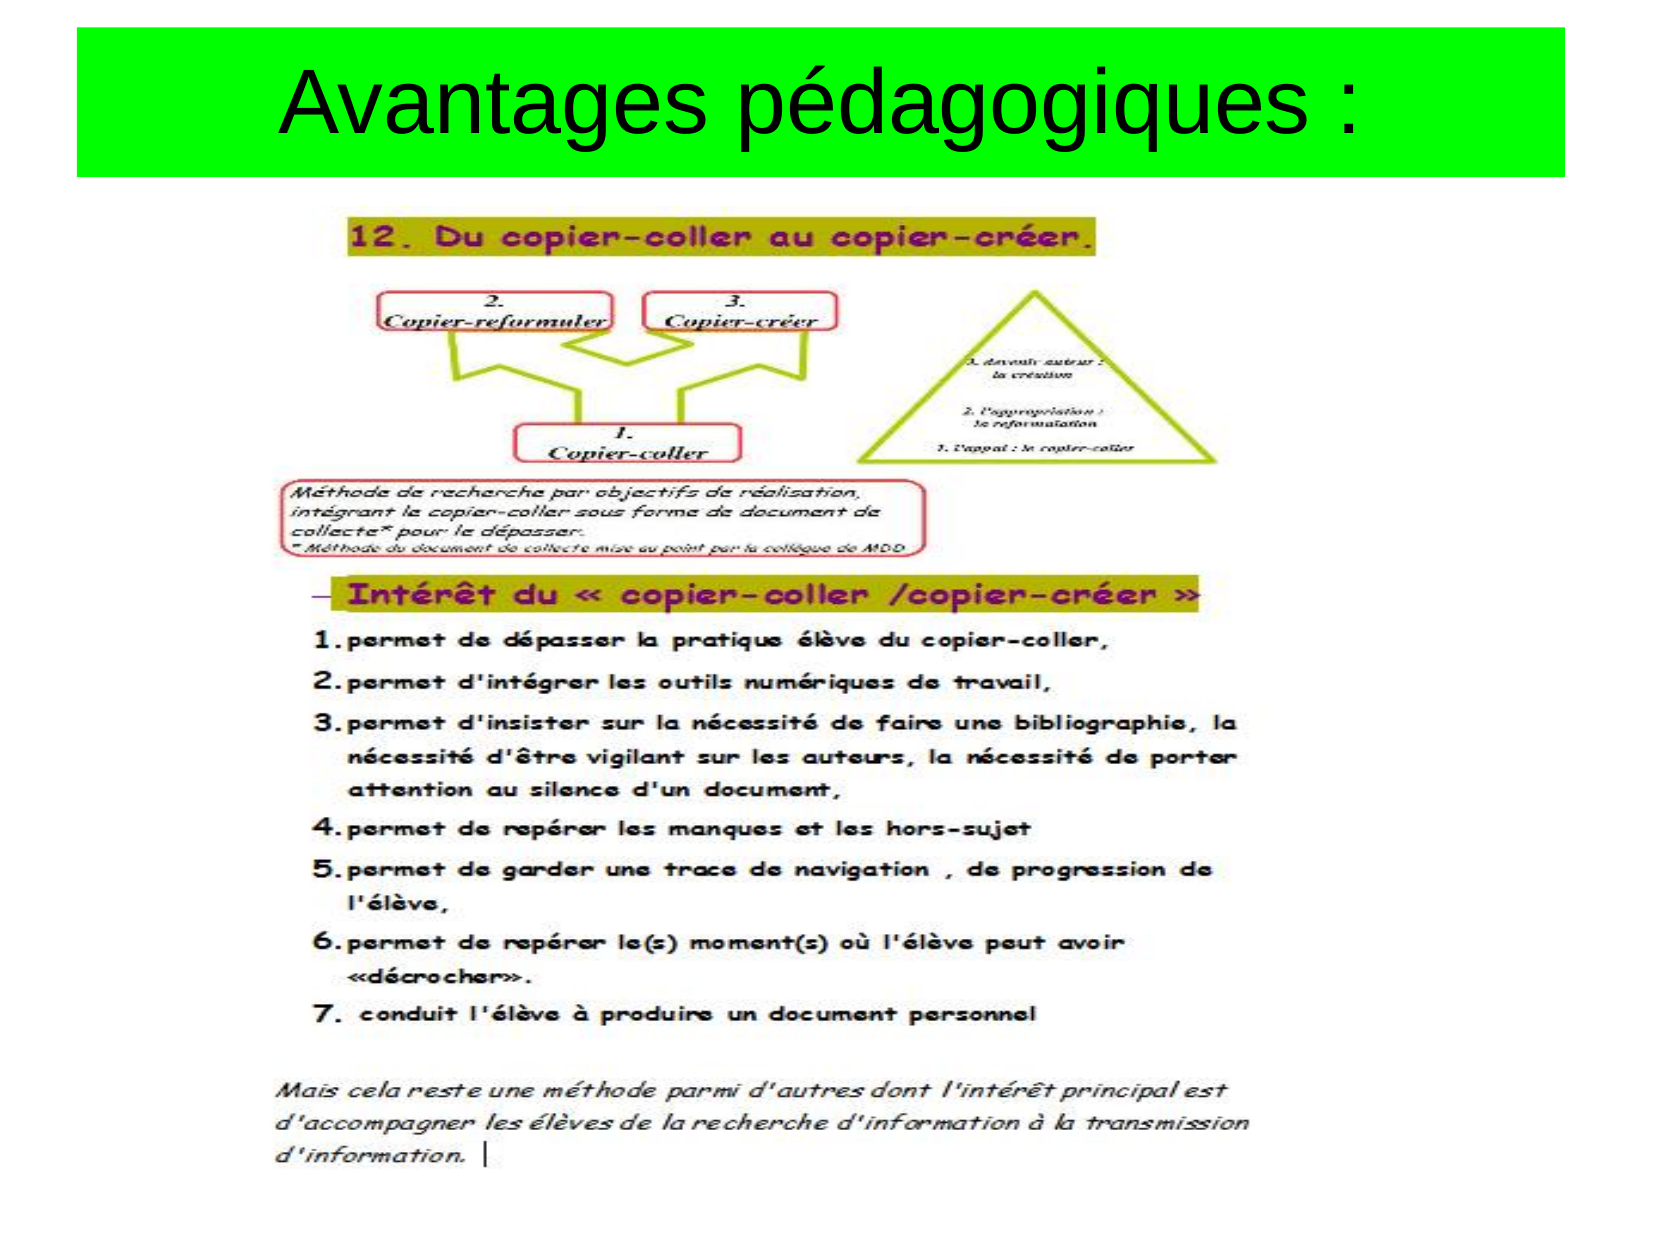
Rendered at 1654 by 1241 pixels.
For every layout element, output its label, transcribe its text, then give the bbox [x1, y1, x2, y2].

title Avantages pédagogiques : [76, 27, 1565, 178]
picture [236, 206, 1283, 1182]
